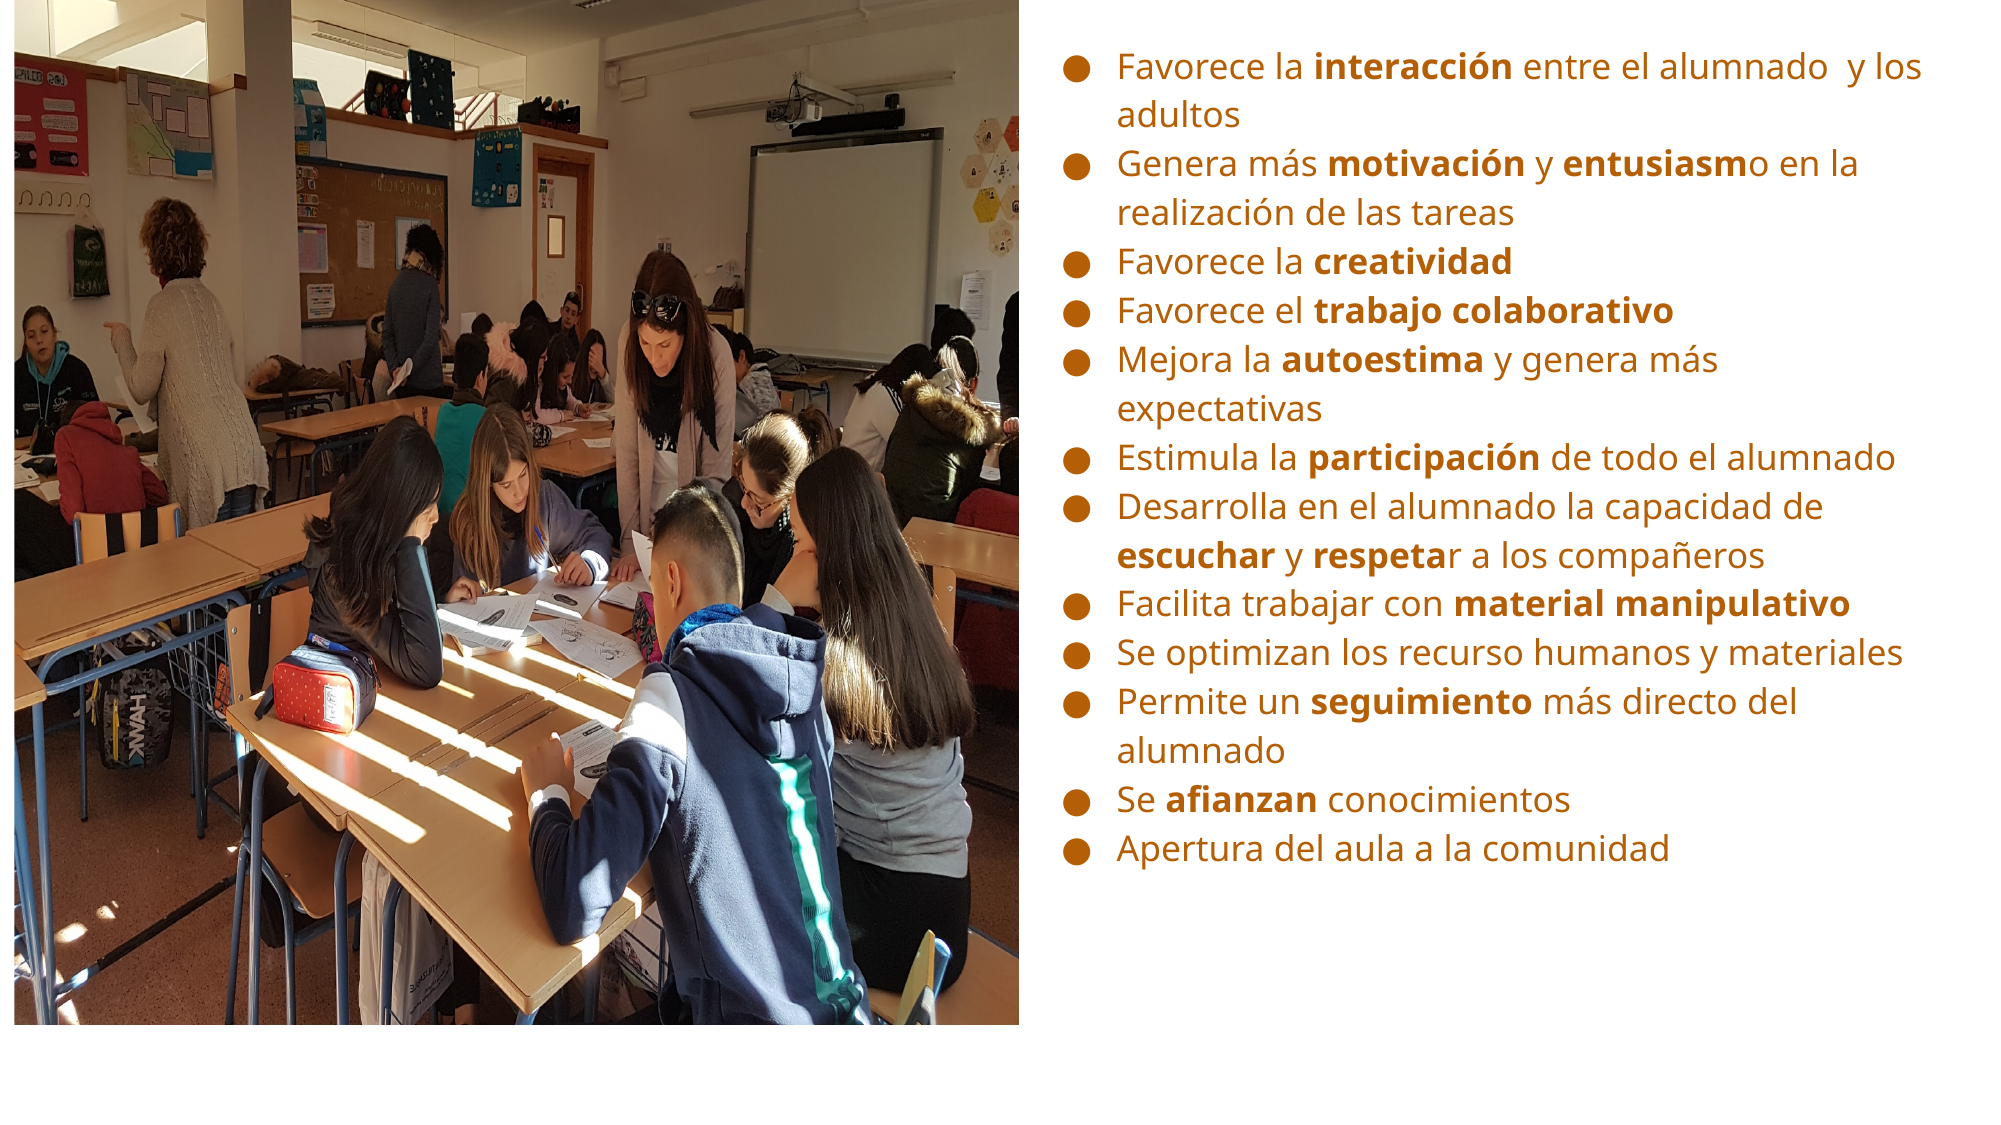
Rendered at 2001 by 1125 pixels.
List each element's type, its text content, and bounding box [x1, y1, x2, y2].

picture [14, 0, 1050, 1025]
list Favorece la interacción entre el alumnado y los adultos Genera más motivación y entusiasmo en la realización de las tareas Favorece la creatividad Favorece el trabajo colaborativo Mejora la autoestima y genera más expectativas Estimula la participación de todo el alumnado Desarrolla en el alumnado la capacidad de escuchar y respetar a los compañeros Facilita trabajar con material manipulativo Se optimizan los recurso humanos y materiales Permite un seguimiento más directo del alumnado Se afianzan conocimientos Apertura del aula a la comunidad [1021, 17, 1949, 1065]
